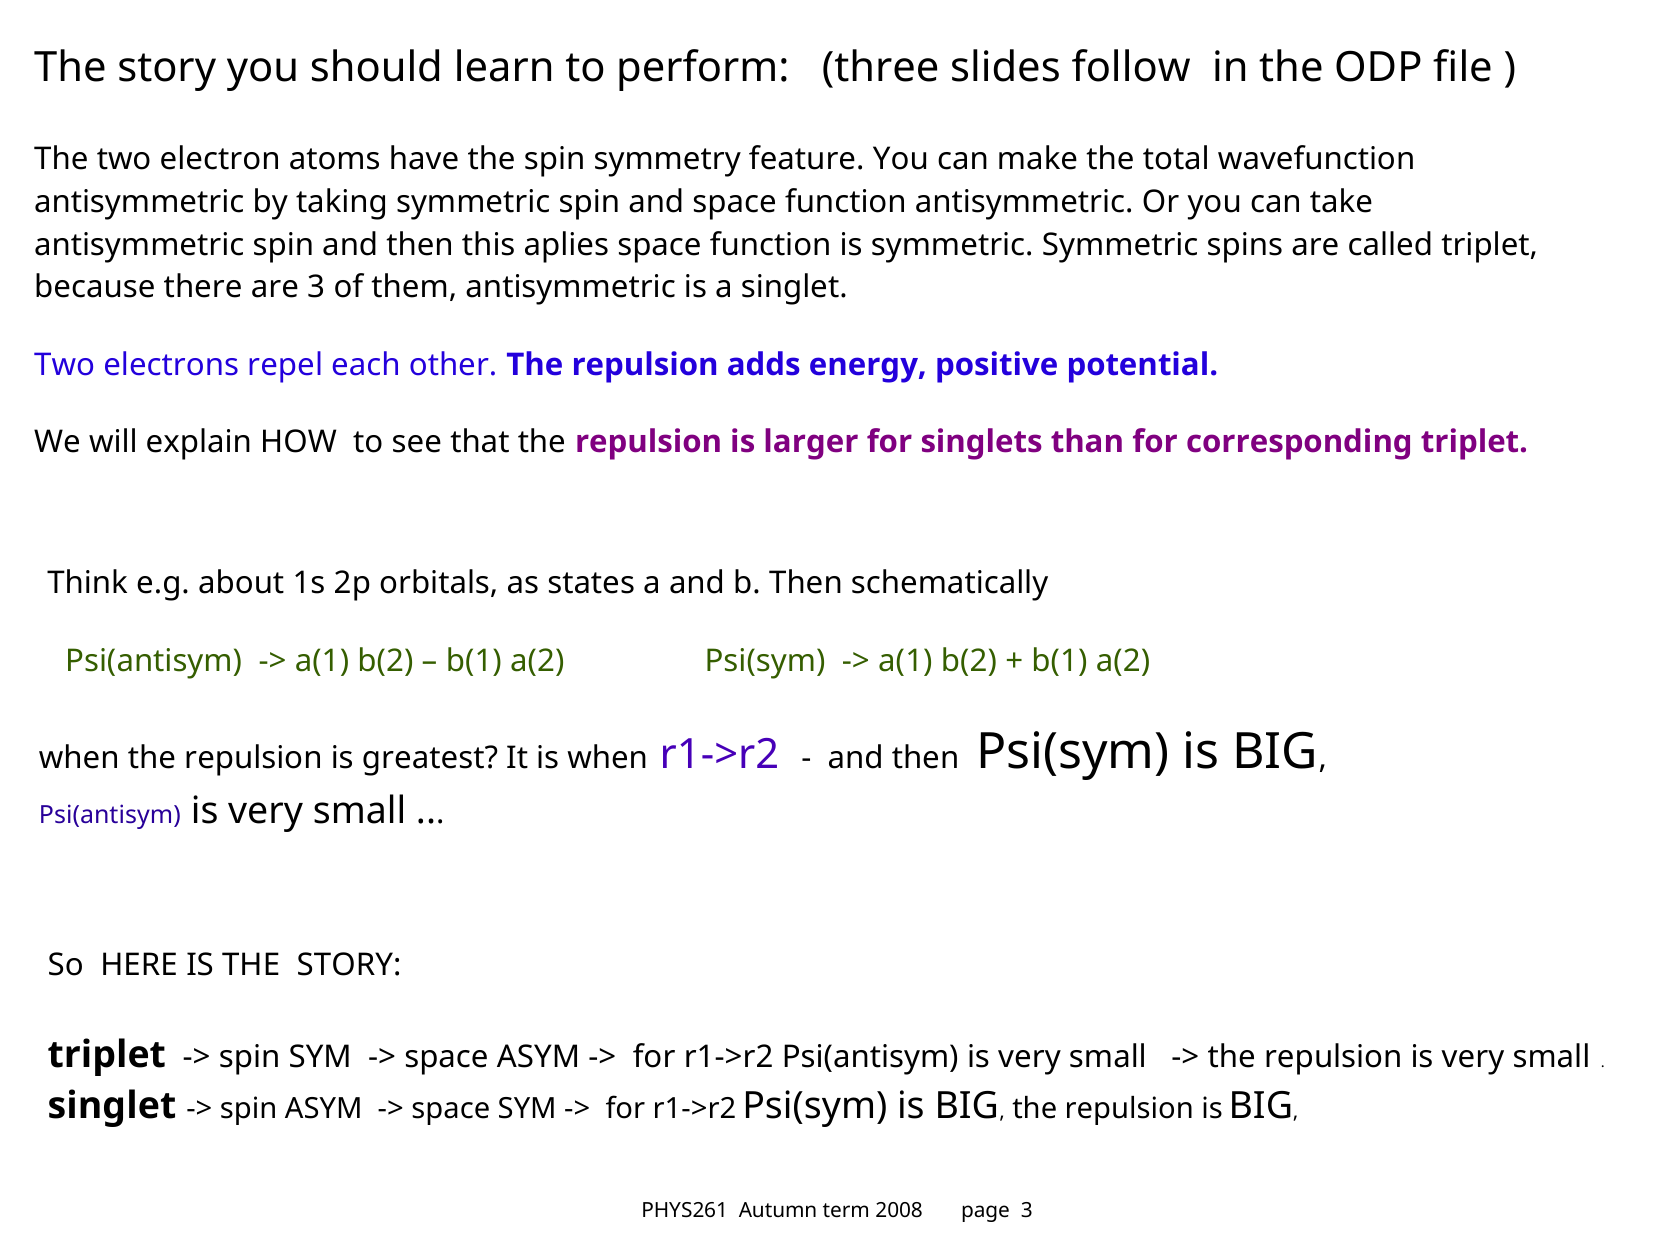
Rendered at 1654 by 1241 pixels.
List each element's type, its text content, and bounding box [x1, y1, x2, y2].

text_box Think e.g. about 1s 2p orbitals, as states a and b. Then schematically Psi(antisym) -> a(1) b(2) – b(1) a(2) Psi(sym) -> a(1) b(2) + b(1) a(2) when the repulsion is greatest? It is when r1->r2 - and then Psi(sym) is BIG, Psi(antisym) is very small ... [24, 552, 1631, 887]
text_box So HERE IS THE STORY: triplet -> spin SYM -> space ASYM -> for r1->r2 Psi(antisym) is very small -> the repulsion is very small . singlet -> spin ASYM -> space SYM -> for r1->r2 Psi(sym) is BIG, the repulsion is BIG, [33, 891, 1631, 1192]
text_box The story you should learn to perform: (three slides follow in the ODP file ) The two electron atoms have the spin symmetry feature. You can make the total wavefunction antisymmetric by taking symmetric spin and space function antisymmetric. Or you can take antisymmetric spin and then this aplies space function is symmetric. Symmetric spins are called triplet, because there are 3 of them, antisymmetric is a singlet. Two electrons repel each other. The repulsion adds energy, positive potential. We will explain HOW to see that the repulsion is larger for singlets than for corresponding triplet. [19, 28, 1565, 537]
